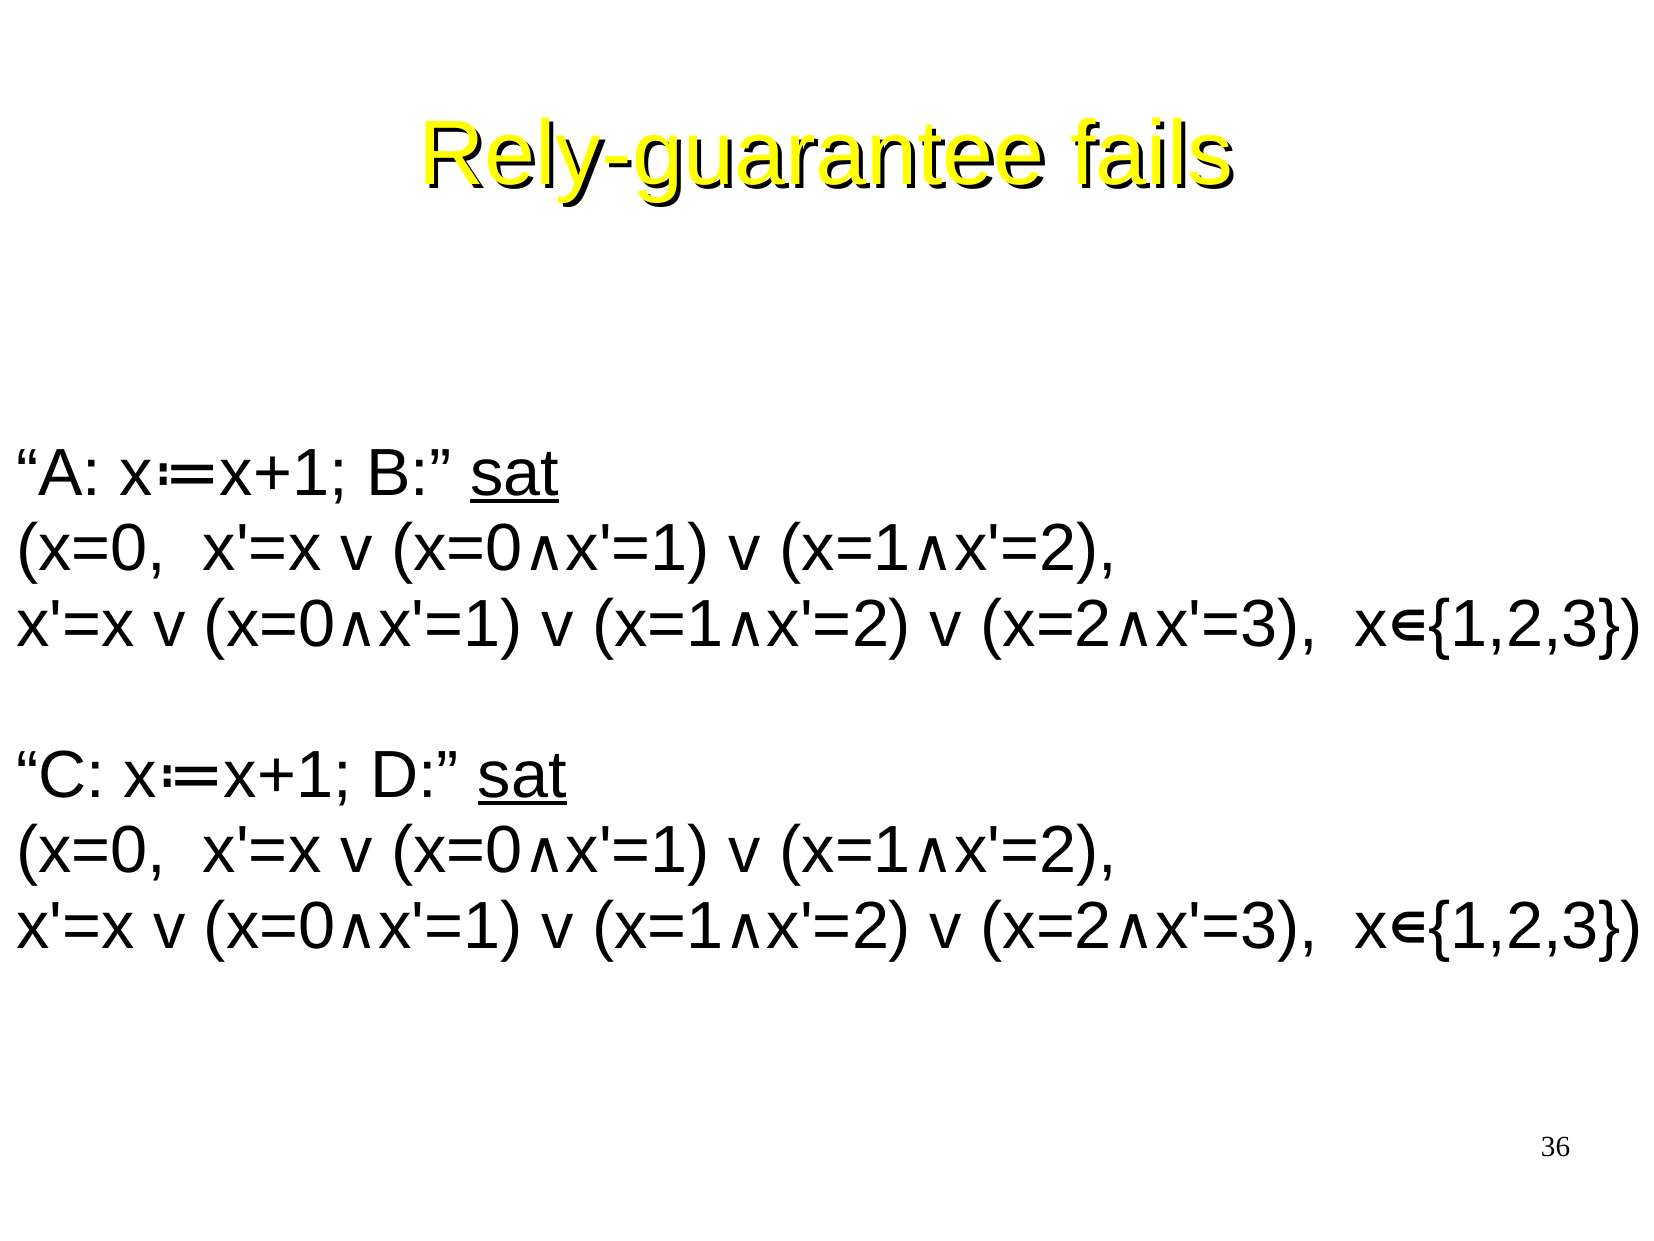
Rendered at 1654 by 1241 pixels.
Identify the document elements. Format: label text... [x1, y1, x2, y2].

title Rely-guarantee fails [82, 49, 1571, 257]
subtitle “A: x≔x+1; B:” sat (x=0, x'=x v (x=0∧x'=1) v (x=1∧x'=2), x'=x v (x=0∧x'=1) v (x=1∧x'=2) v (x=2∧x'=3), x∊{1,2,3}) “C: x≔x+1; D:” sat (x=0, x'=x v (x=0∧x'=1) v (x=1∧x'=2), x'=x v (x=0∧x'=1) v (x=1∧x'=2) v (x=2∧x'=3), x∊{1,2,3}) [16, 290, 1653, 1110]
